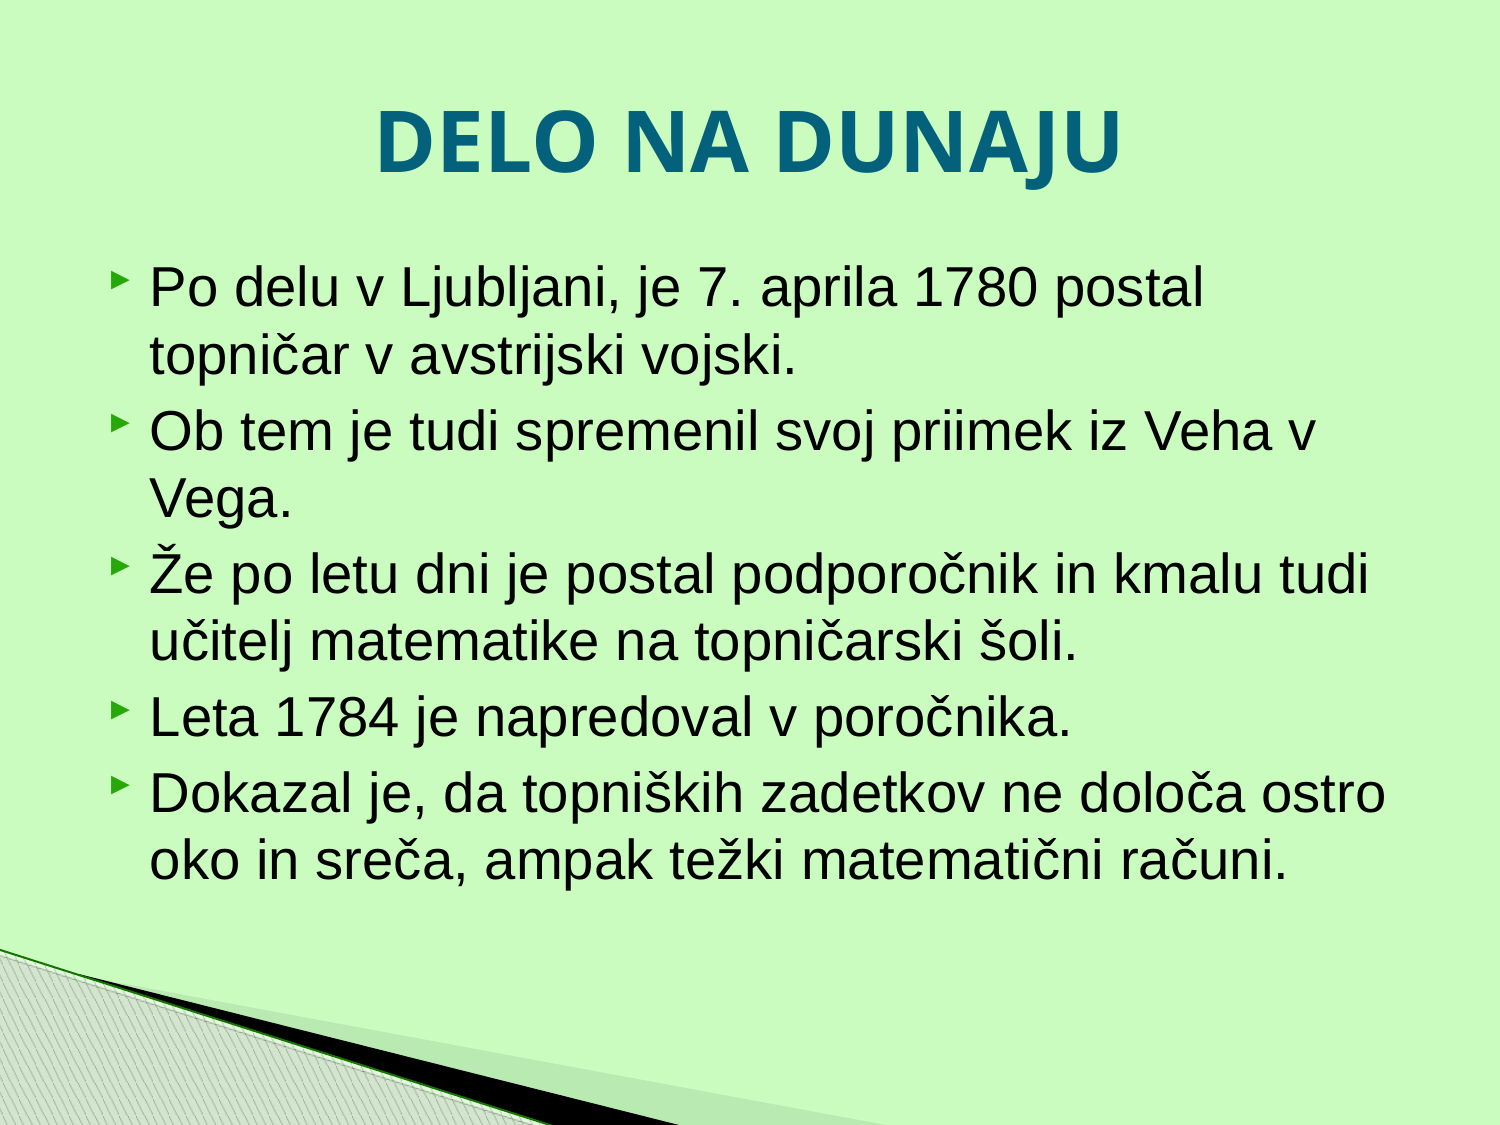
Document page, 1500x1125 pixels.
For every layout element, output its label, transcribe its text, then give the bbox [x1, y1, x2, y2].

title DELO NA DUNAJU [75, 45, 1425, 233]
list Po delu v Ljubljani, je 7. aprila 1780 postal topničar v avstrijski vojski. Ob tem je tudi spremenil svoj priimek iz Veha v Vega. Že po letu dni je postal podporočnik in kmalu tudi učitelj matematike na topničarski šoli. Leta 1784 je napredoval v poročnika. Dokazal je, da topniških zadetkov ne določa ostro oko in sreča, ampak težki matematični računi. [75, 242, 1425, 986]
